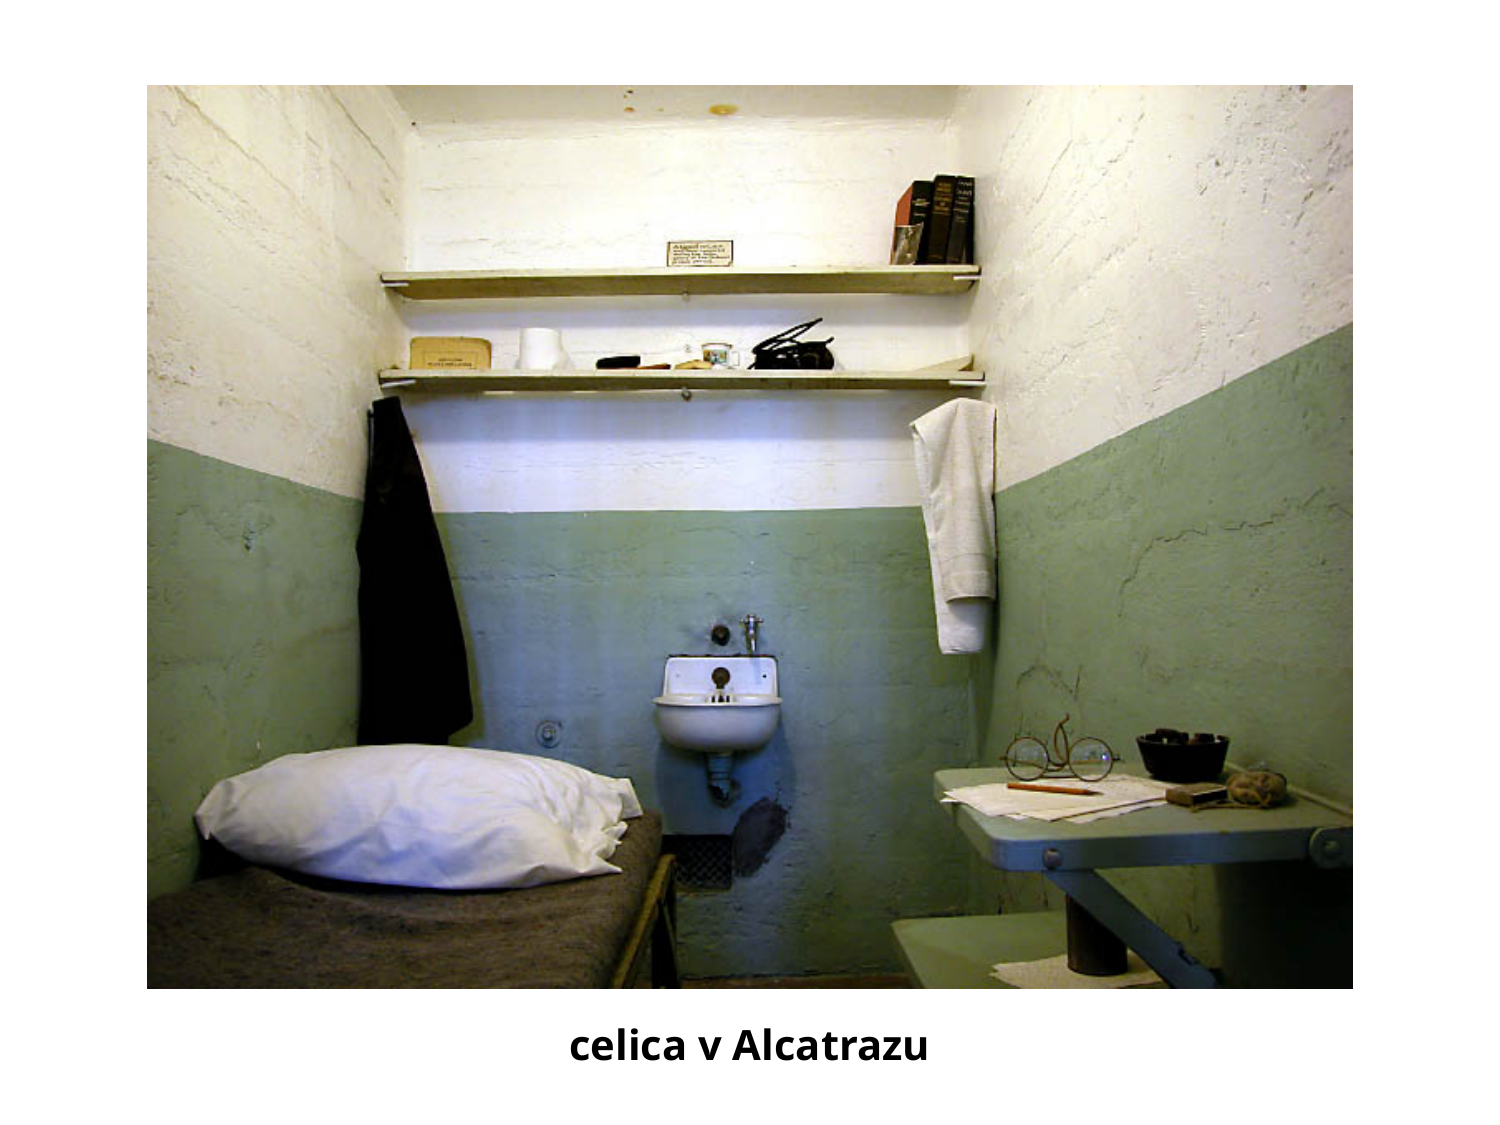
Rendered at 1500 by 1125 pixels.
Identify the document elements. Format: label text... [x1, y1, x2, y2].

text_box celica v Alcatrazu [147, 1011, 1353, 1077]
picture [147, 85, 1353, 989]
